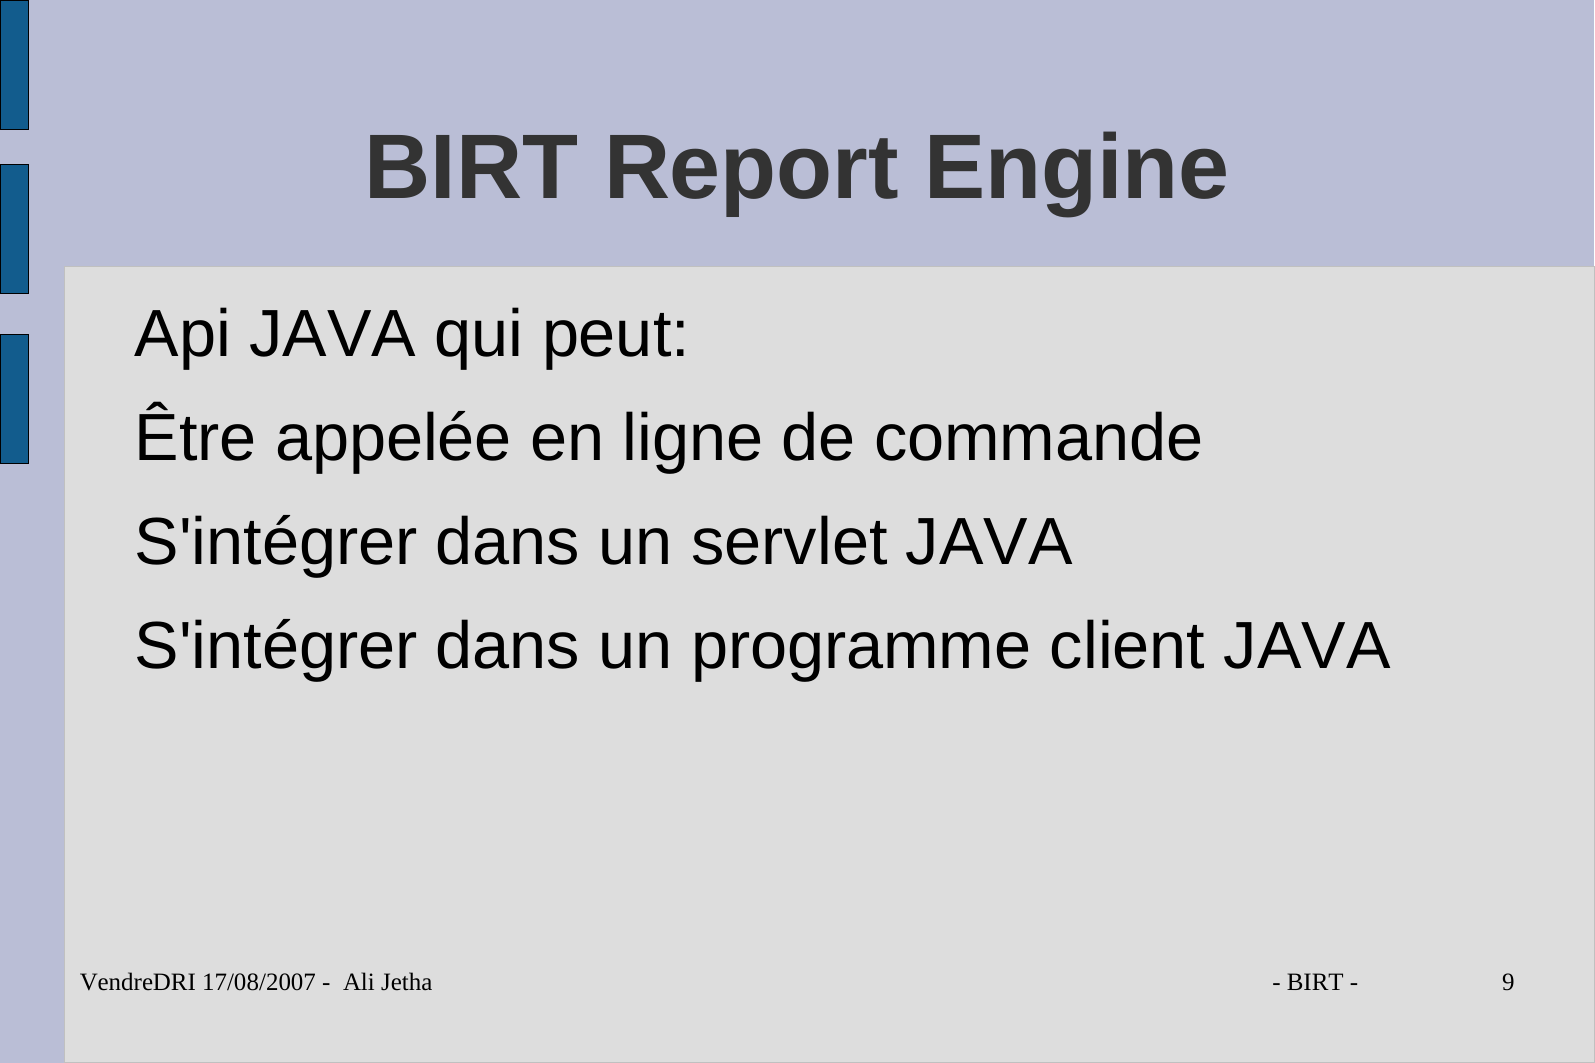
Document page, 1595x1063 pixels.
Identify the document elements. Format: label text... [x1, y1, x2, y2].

list Api JAVA qui peut: Être appelée en ligne de commande S'intégrer dans un servlet JAVA S'intégrer dans un programme client JAVA [117, 295, 1479, 966]
title BIRT Report Engine [117, 85, 1479, 249]
